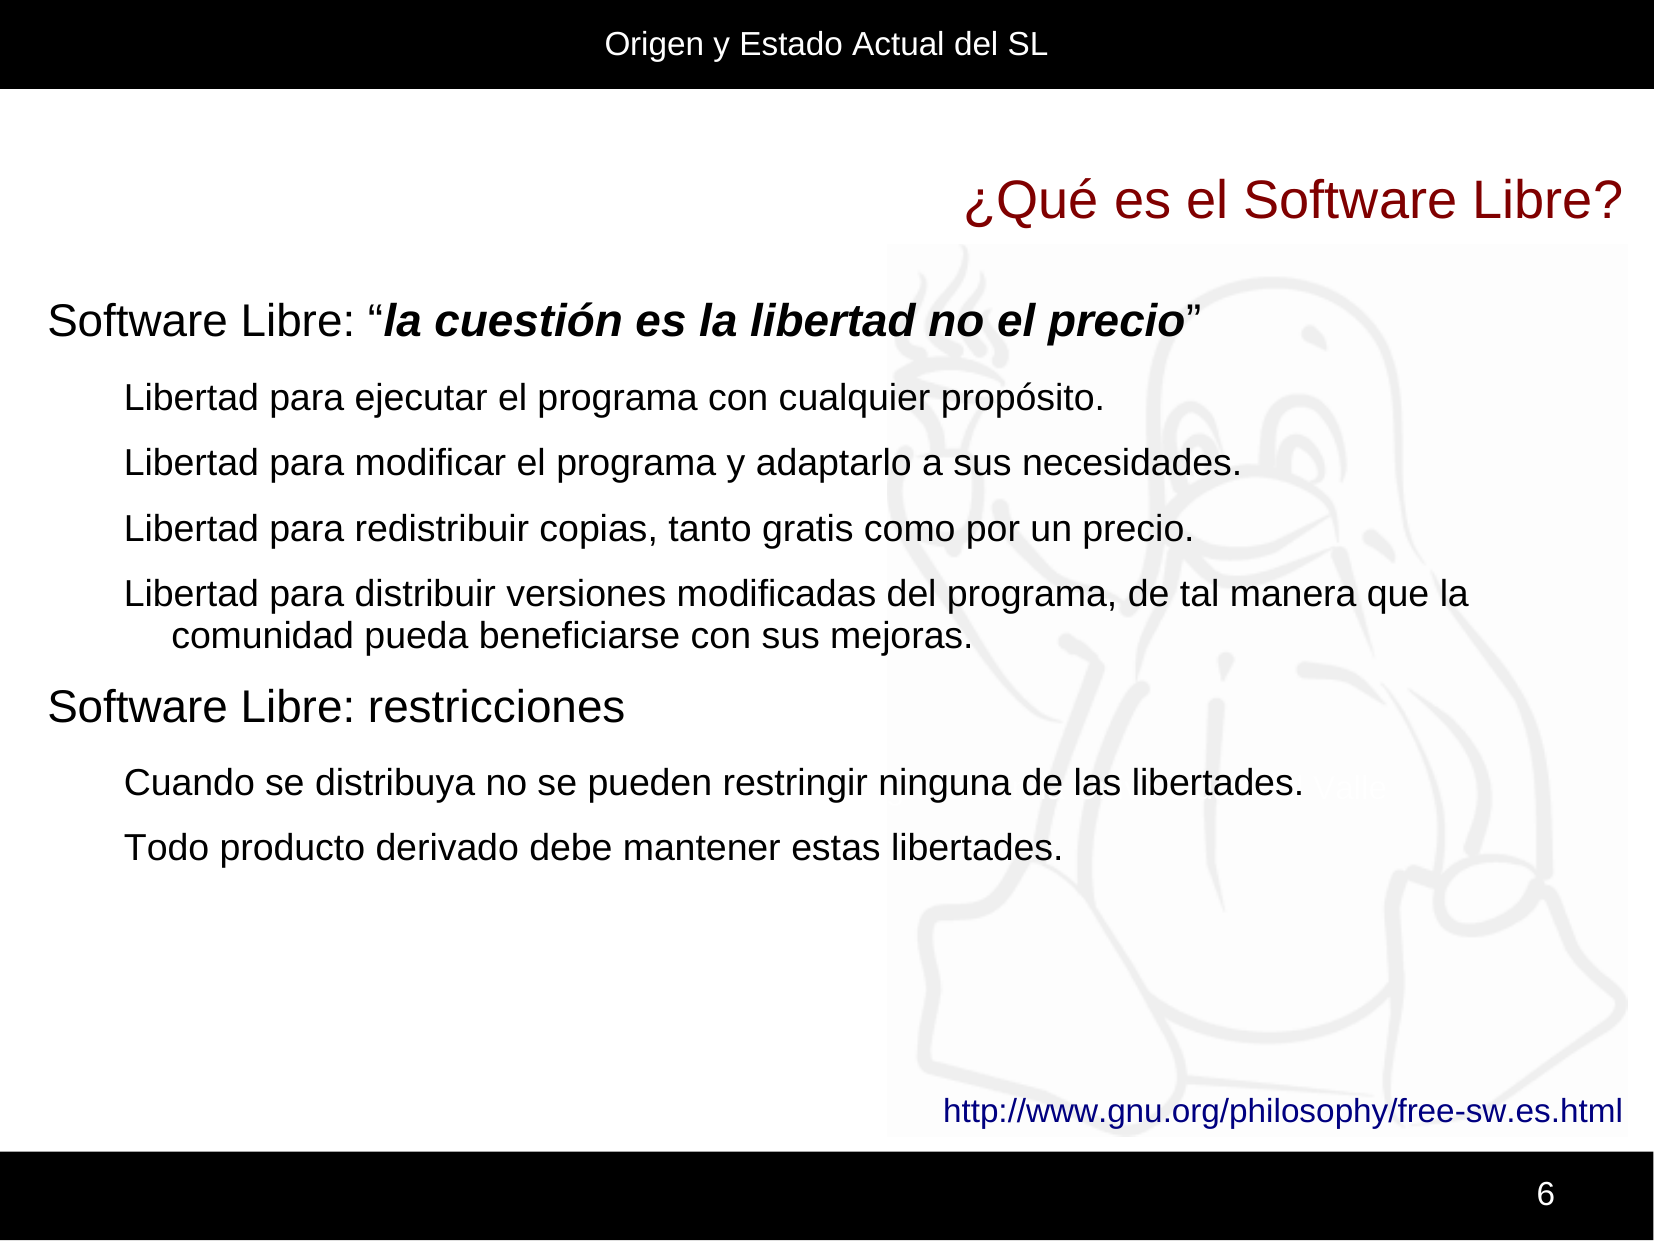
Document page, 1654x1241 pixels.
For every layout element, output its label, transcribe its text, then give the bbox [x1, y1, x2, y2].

title ¿Qué es el Software Libre? [147, 147, 1625, 252]
list Software Libre: “la cuestión es la libertad no el precio” Libertad para ejecutar el programa con cualquier propósito. Libertad para modificar el programa y adaptarlo a sus necesidades. Libertad para redistribuir copias, tanto gratis como por un precio. Libertad para distribuir versiones modificadas del programa, de tal manera que la comunidad pueda beneficiarse con sus mejoras. Software Libre: restricciones Cuando se distribuya no se pueden restringir ninguna de las libertades. Todo producto derivado debe mantener estas libertades. http://www.gnu.org/philosophy/free-sw.es.html [29, 295, 1625, 1132]
picture [887, 244, 1628, 1137]
text_box Origen y Estado Actual del SL [0, 0, 1654, 89]
